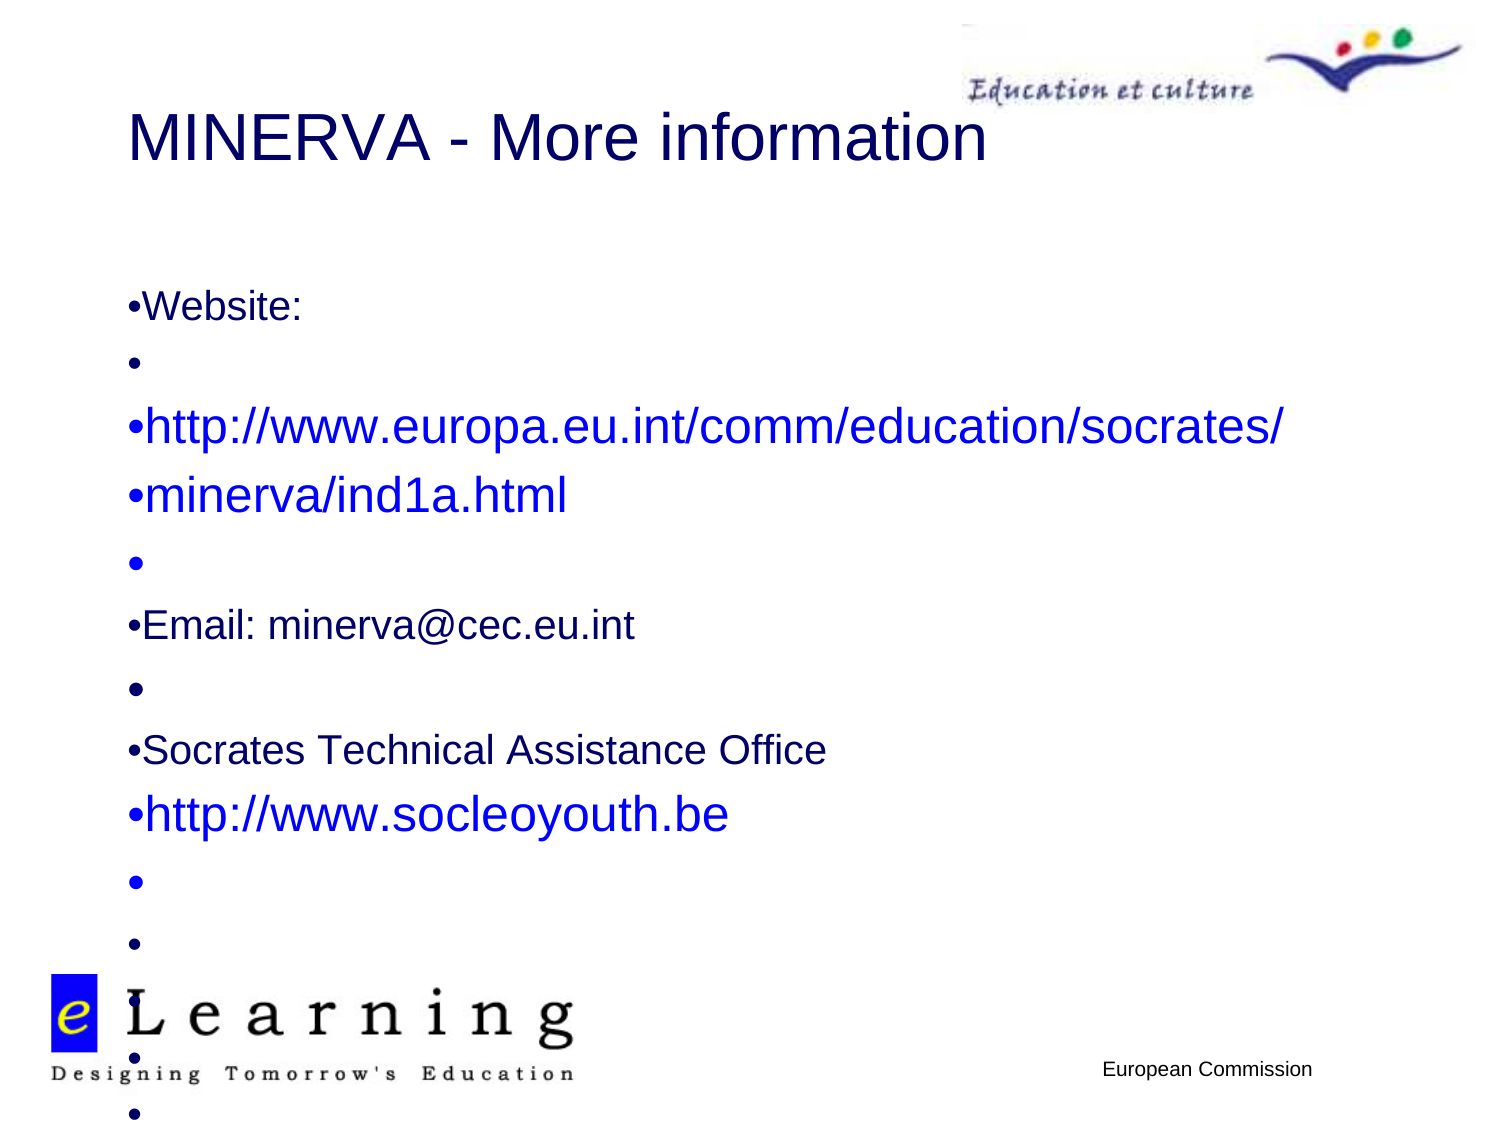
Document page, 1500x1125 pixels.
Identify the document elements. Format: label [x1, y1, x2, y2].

picture [50, 974, 576, 1098]
picture [962, 24, 1476, 114]
